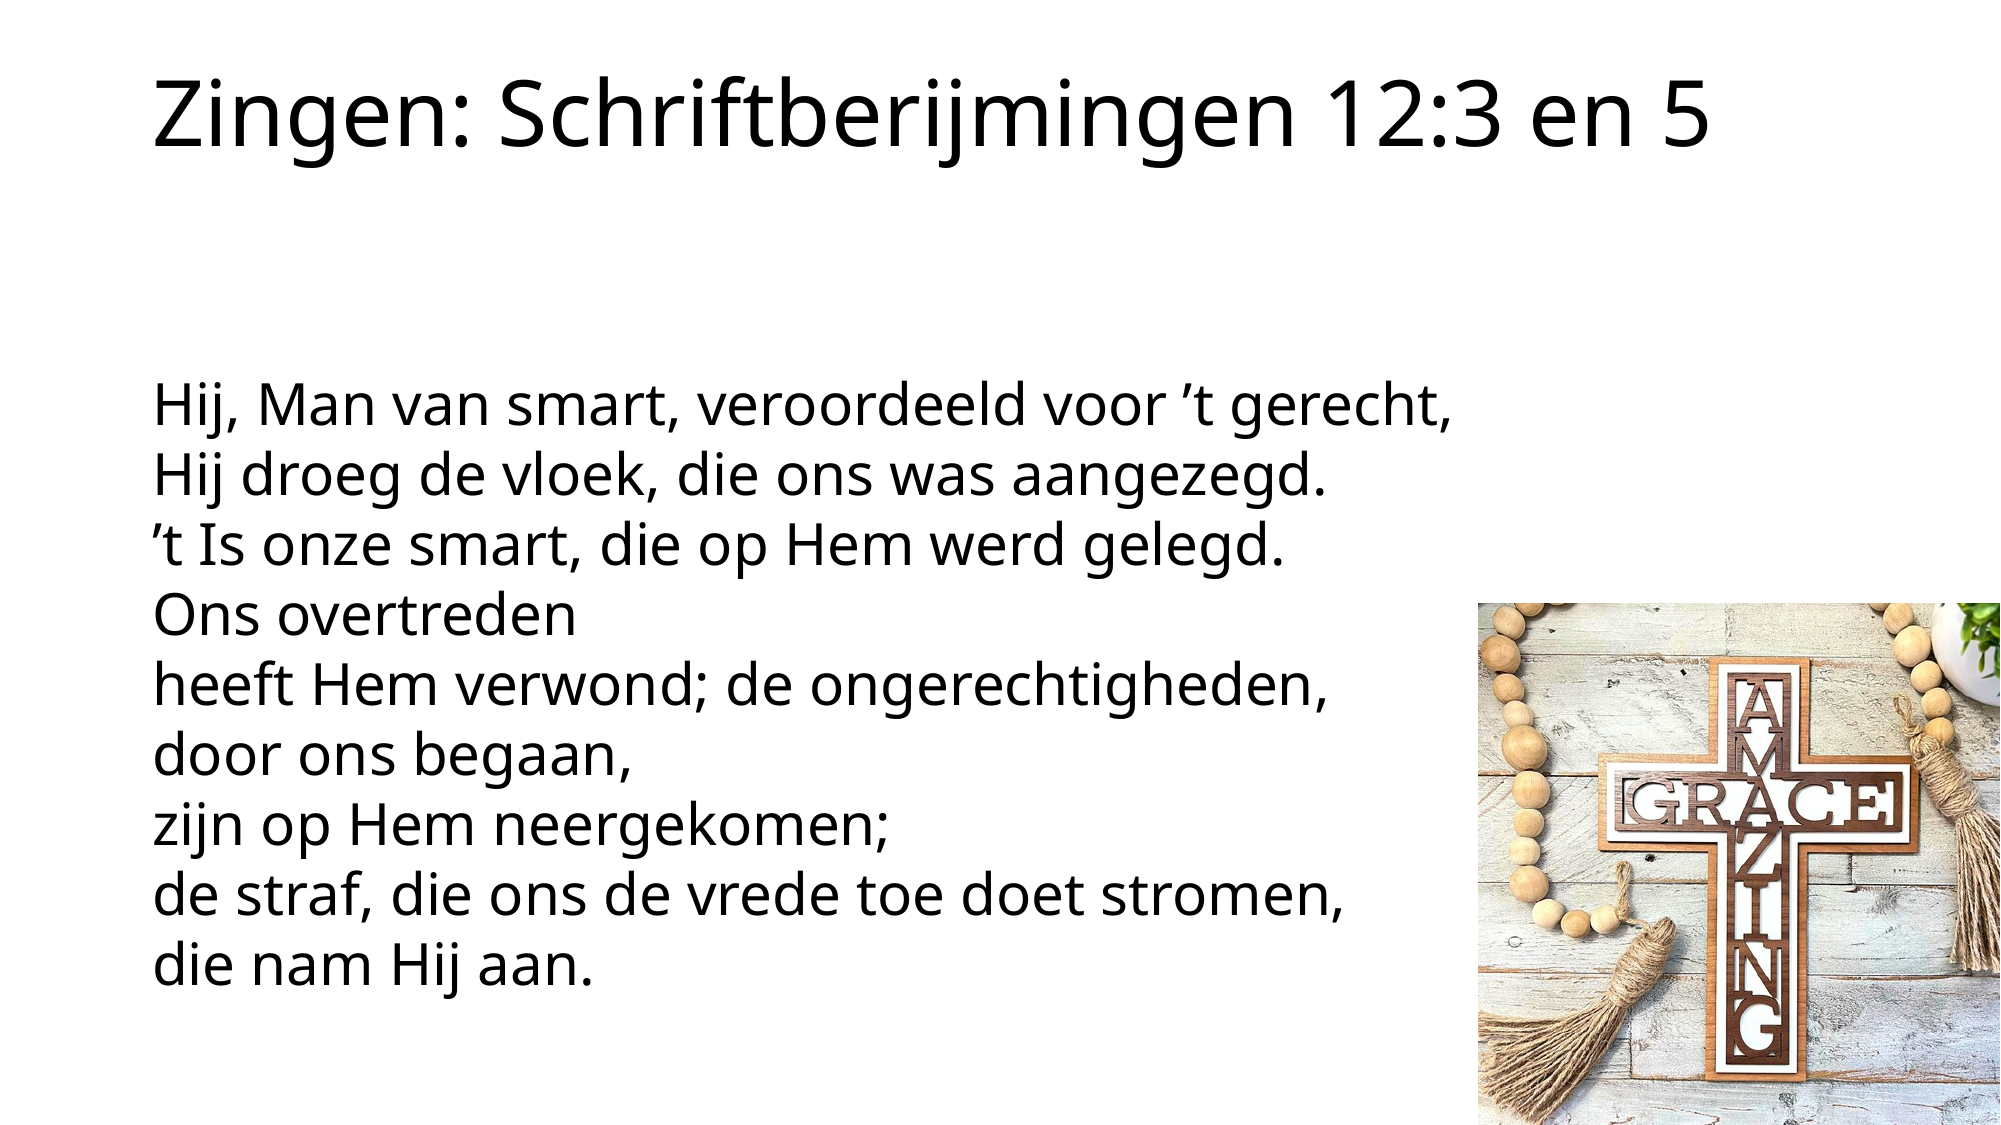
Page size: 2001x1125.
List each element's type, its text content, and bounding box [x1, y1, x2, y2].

title Zingen: Schriftberijmingen 12:3 en 5 [137, 59, 1863, 278]
picture [1478, 603, 2000, 1125]
text_box Hij, Man van smart, veroordeeld voor ’t gerecht, Hij droeg de vloek, die ons was aangezegd. ’t Is onze smart, die op Hem werd gelegd. Ons overtreden heeft Hem verwond; de ongerechtigheden, door ons begaan, zijn op Hem neergekomen; de straf, die ons de vrede toe doet stromen, die nam Hij aan. [137, 359, 1514, 1005]
